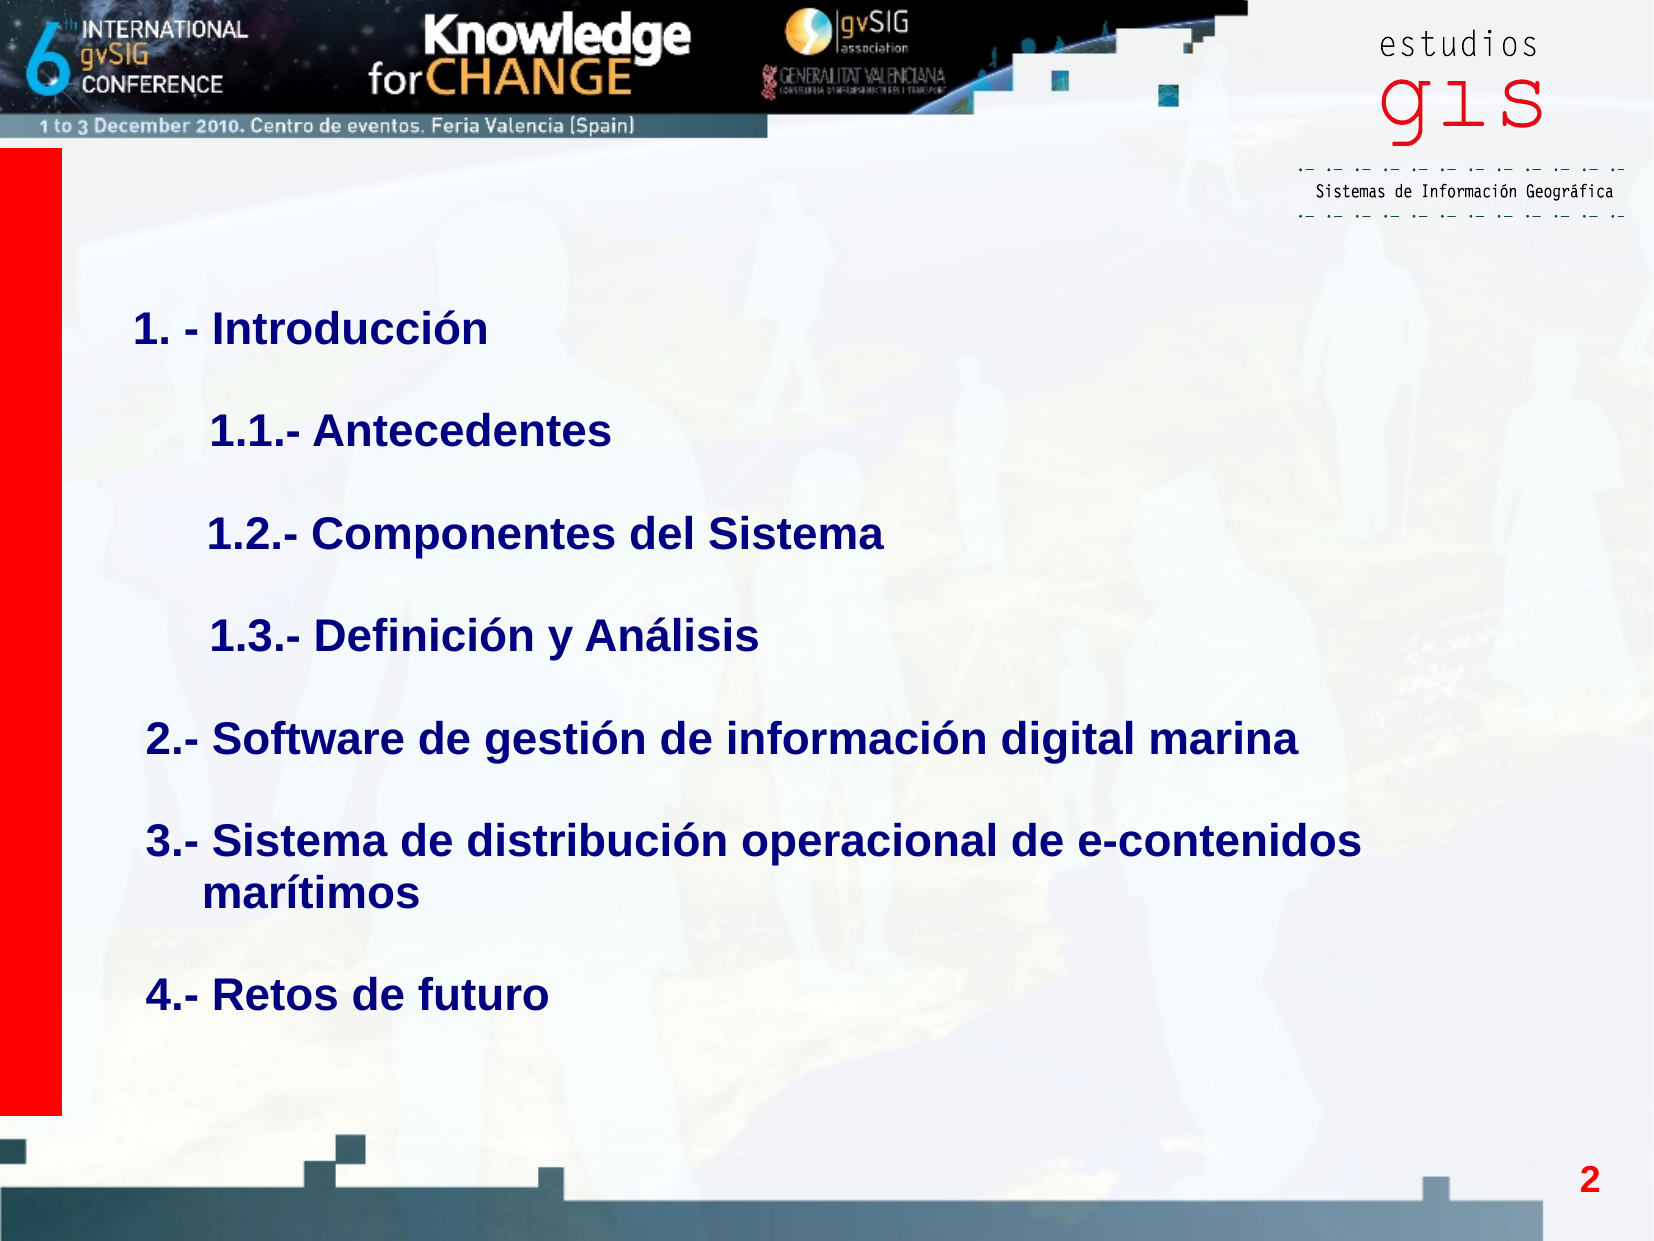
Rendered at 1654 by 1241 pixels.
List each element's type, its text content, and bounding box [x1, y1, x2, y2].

picture [0, 0, 1654, 1241]
text_box 1. - Introducción 1.1.- Antecedentes 1.2.- Componentes del Sistema 1.3.- Definición y Análisis 2.- Software de gestión de información digital marina 3.- Sistema de distribución operacional de e-contenidos marítimos 4.- Retos de futuro [118, 295, 1536, 1127]
text_box 2 [1564, 1151, 1654, 1210]
